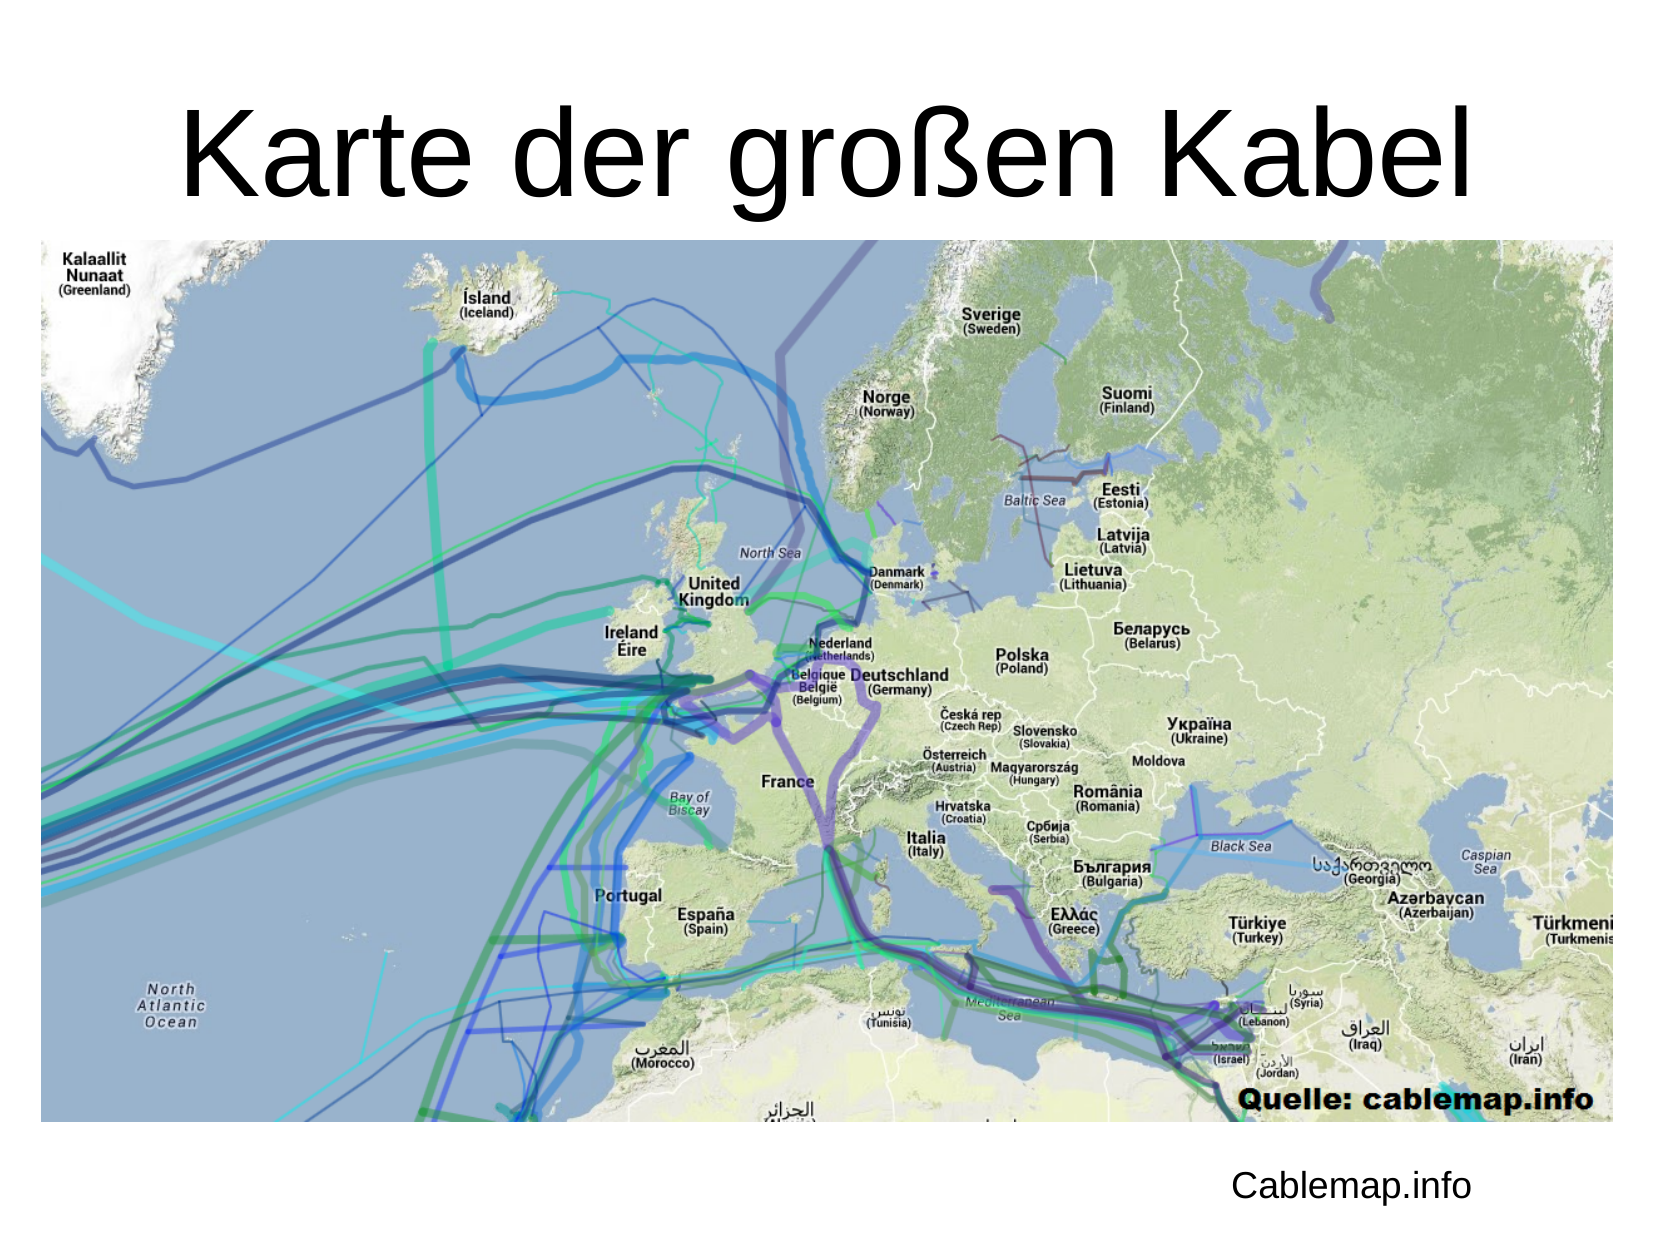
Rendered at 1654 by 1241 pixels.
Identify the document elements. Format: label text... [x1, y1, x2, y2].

picture [41, 240, 1613, 1123]
title Karte der großen Kabel [82, 49, 1571, 240]
text_box Cablemap.info [1216, 1157, 1595, 1215]
